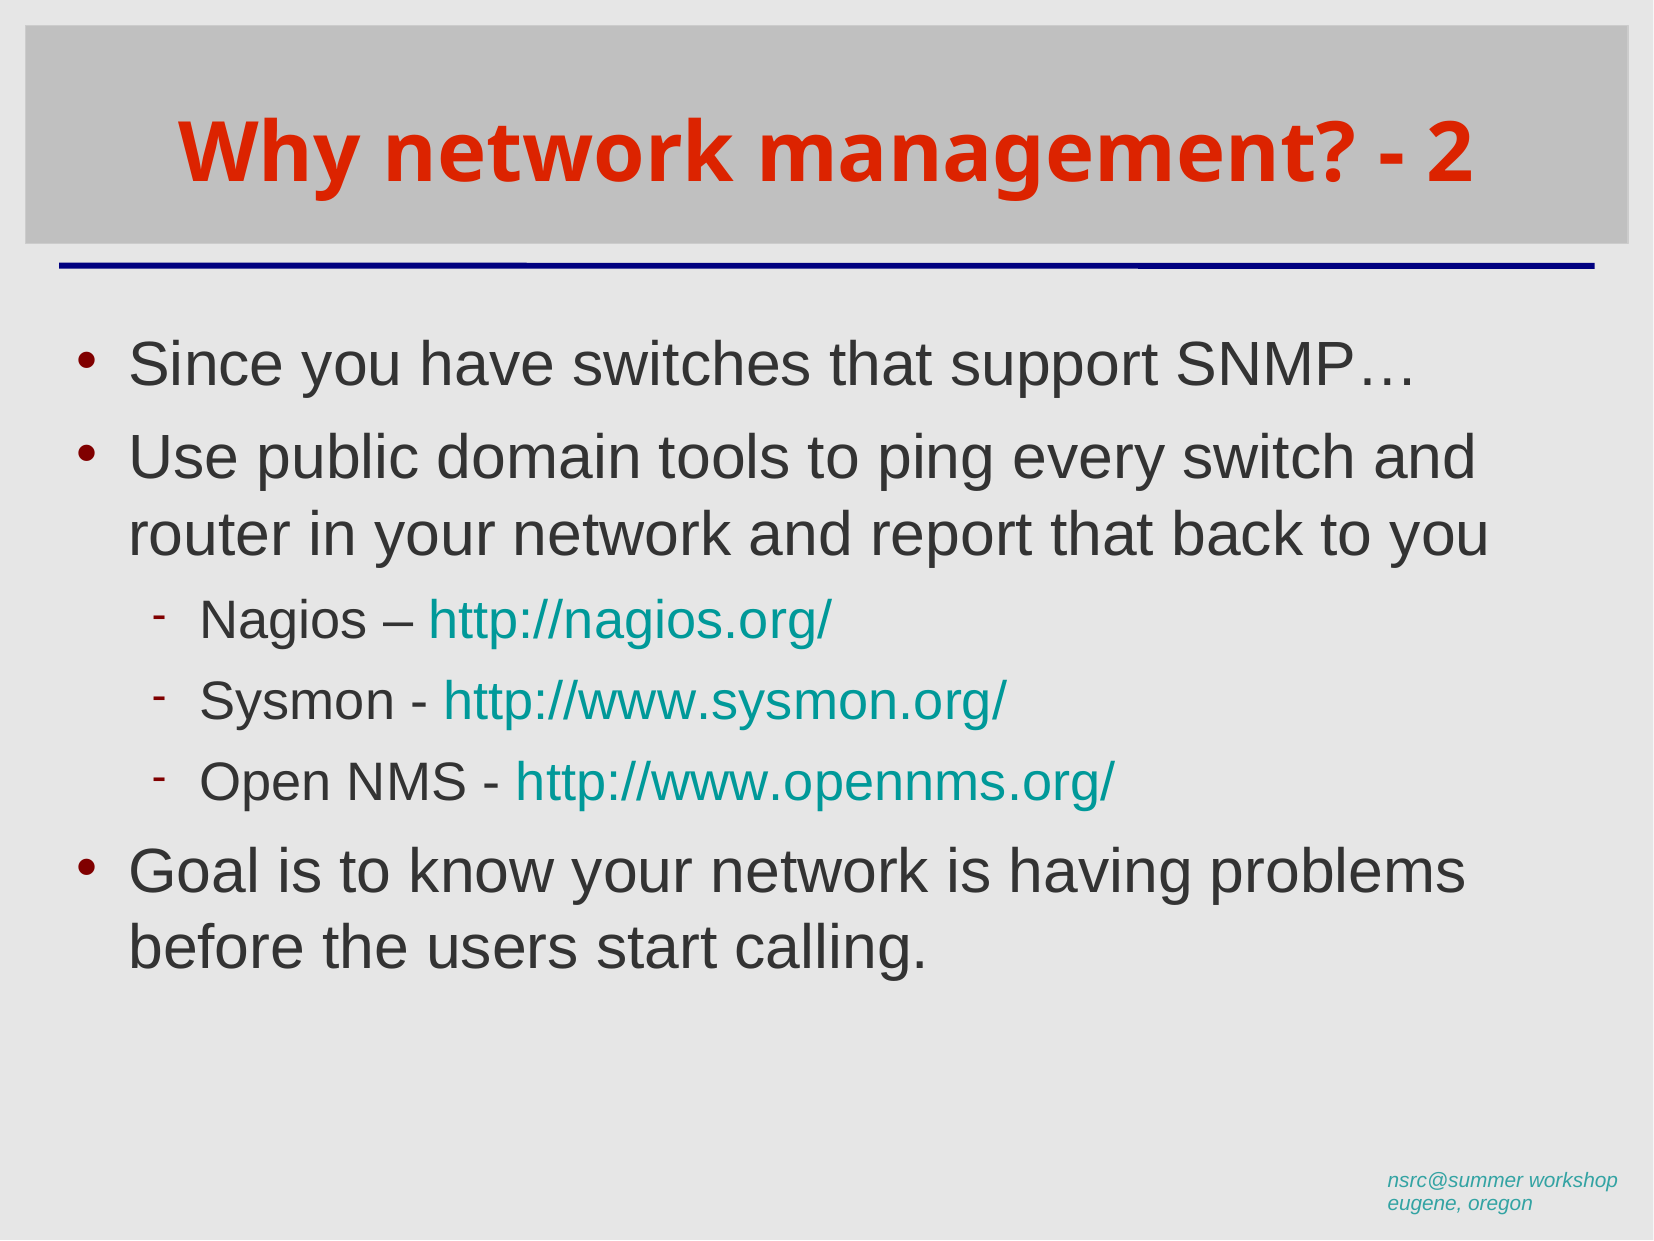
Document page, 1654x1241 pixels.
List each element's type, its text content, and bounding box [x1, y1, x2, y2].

list Since you have switches that support SNMP… Use public domain tools to ping every switch and router in your network and report that back to you Nagios – http://nagios.org/ Sysmon - http://www.sysmon.org/ Open NMS - http://www.opennms.org/ Goal is to know your network is having problems before the users start calling. [59, 322, 1593, 1131]
title Why network management? - 2 [121, 52, 1532, 247]
